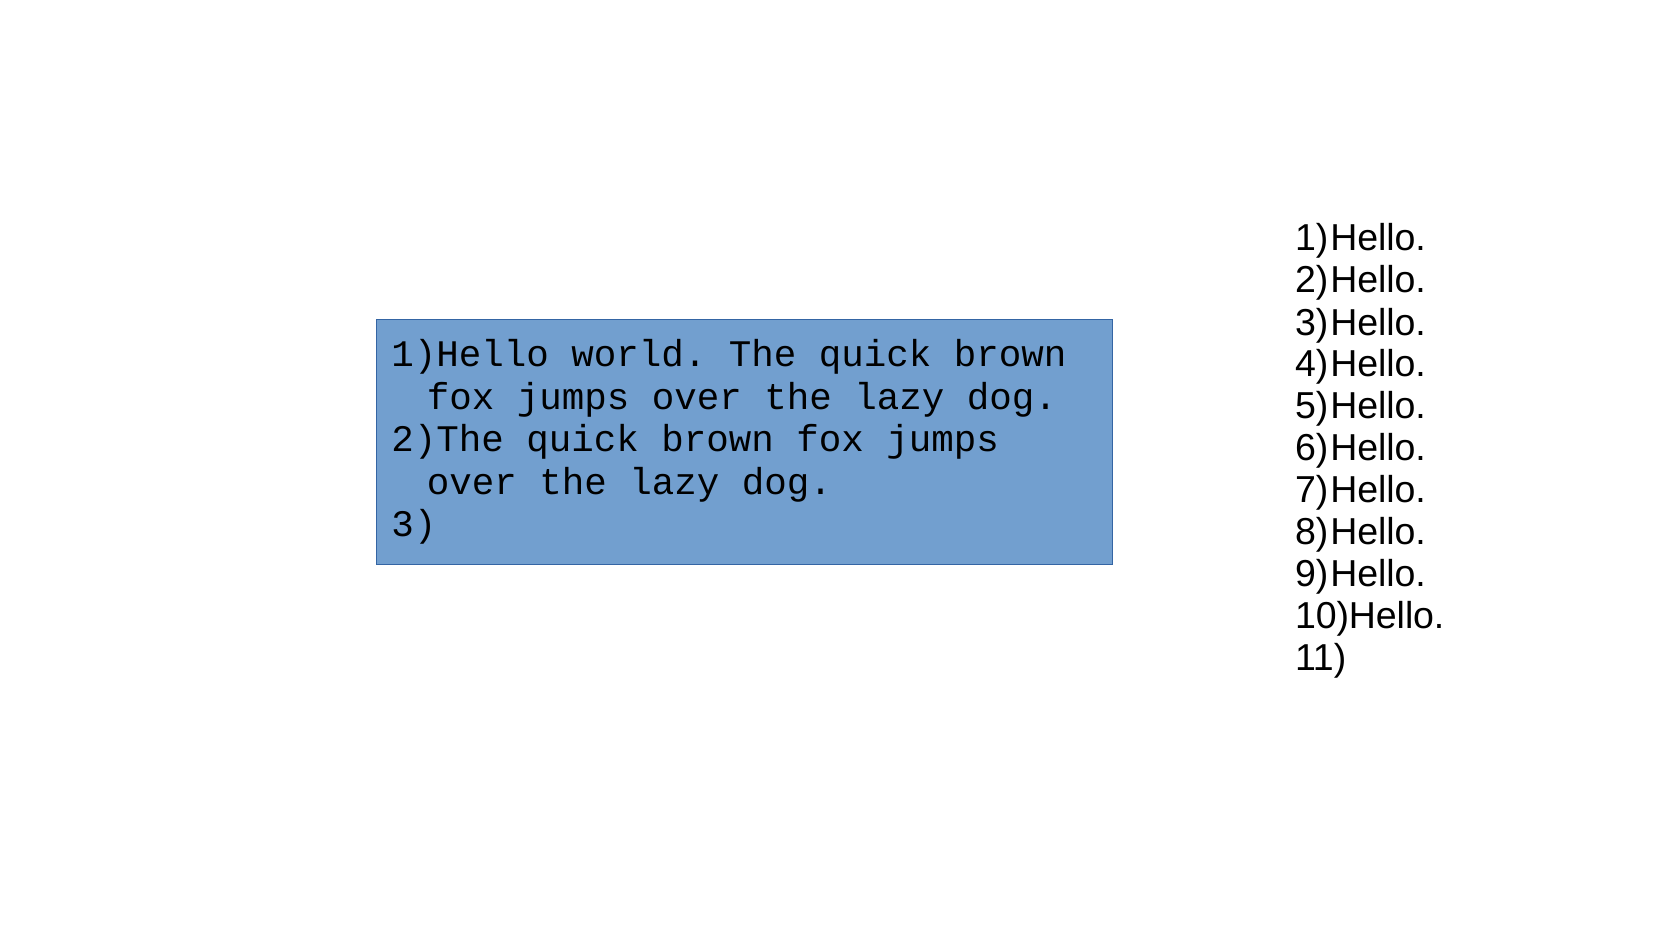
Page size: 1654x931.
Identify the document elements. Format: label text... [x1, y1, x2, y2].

text_box Hello. Hello. Hello. Hello. Hello. Hello. Hello. Hello. Hello. Hello. [1280, 209, 1578, 752]
text_box Hello world. The quick brown fox jumps over the lazy dog. The quick brown fox jumps over the lazy dog. [376, 319, 1113, 565]
